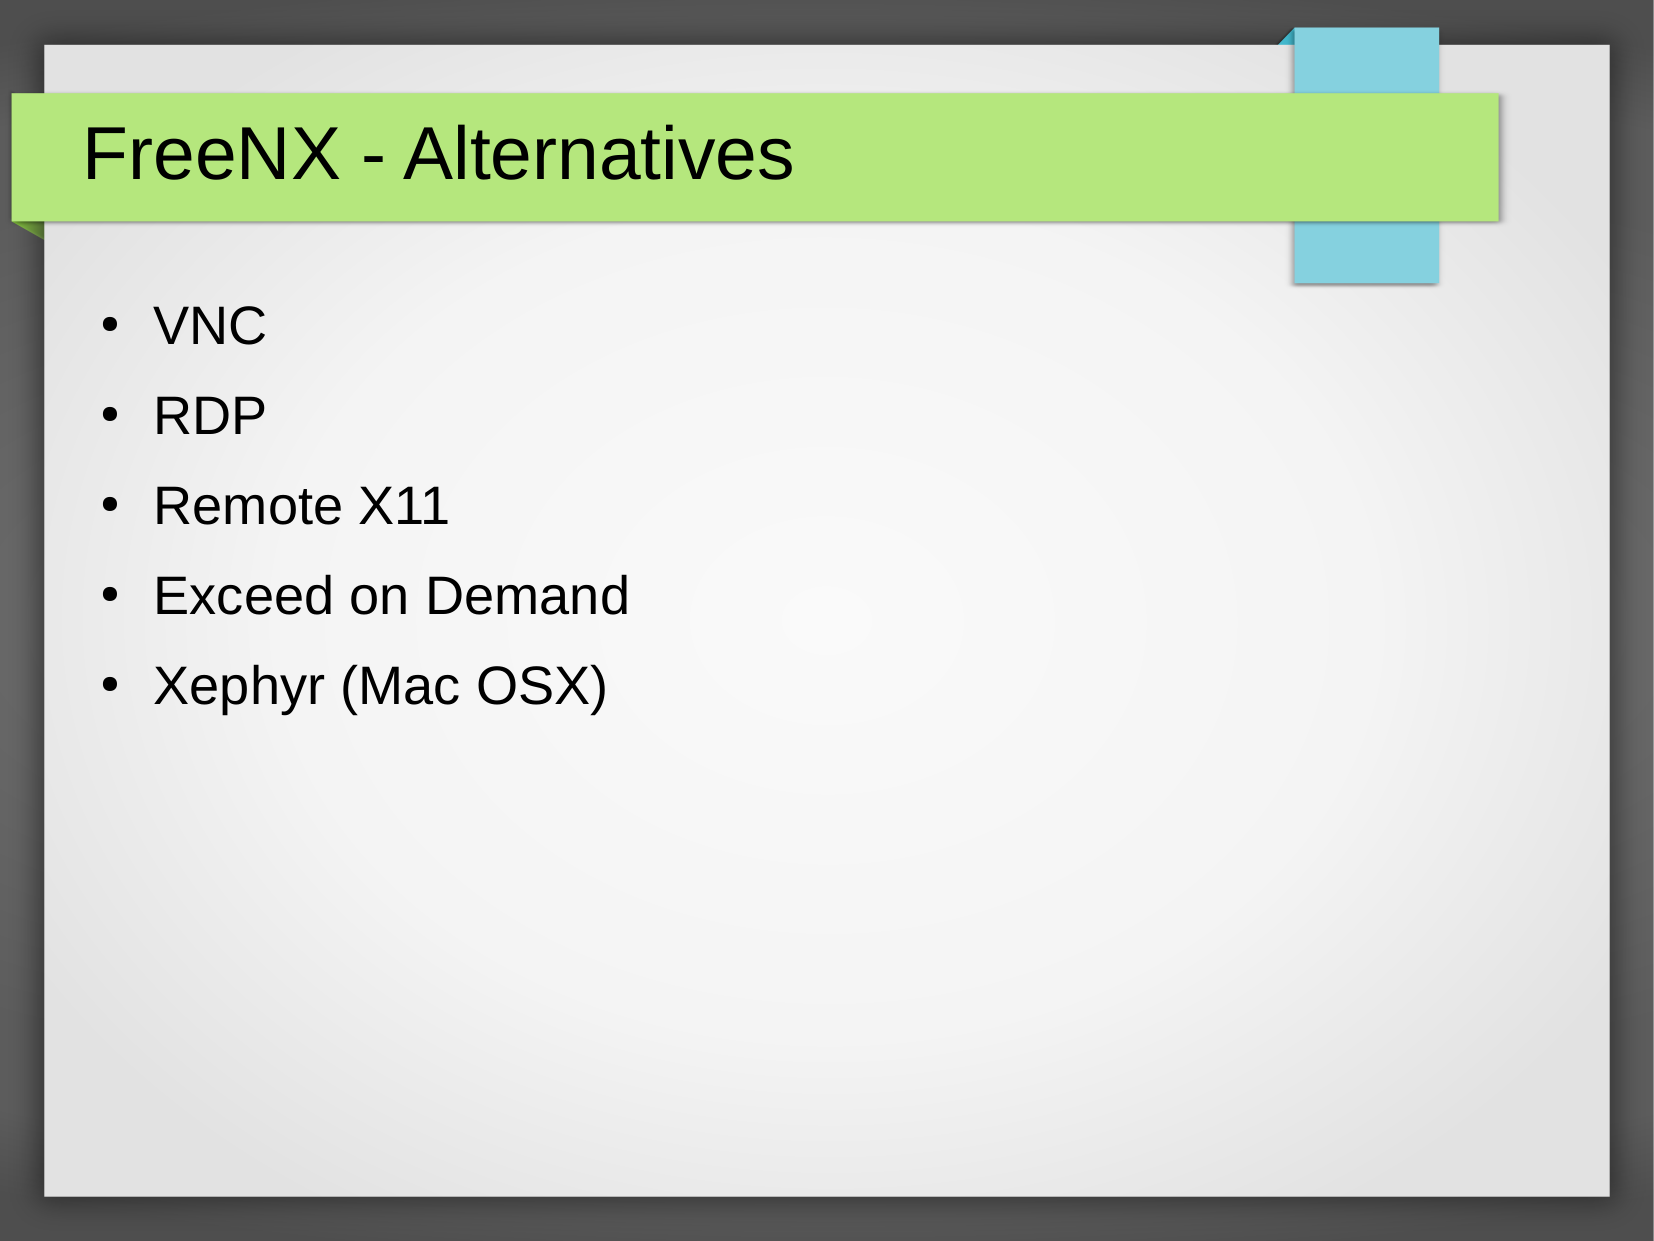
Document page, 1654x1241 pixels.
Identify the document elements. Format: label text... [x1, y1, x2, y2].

title FreeNX - Alternatives [82, 94, 1264, 213]
list VNC RDP Remote X11 Exceed on Demand Xephyr (Mac OSX) [82, 295, 1571, 1015]
picture [0, 0, 1654, 1241]
